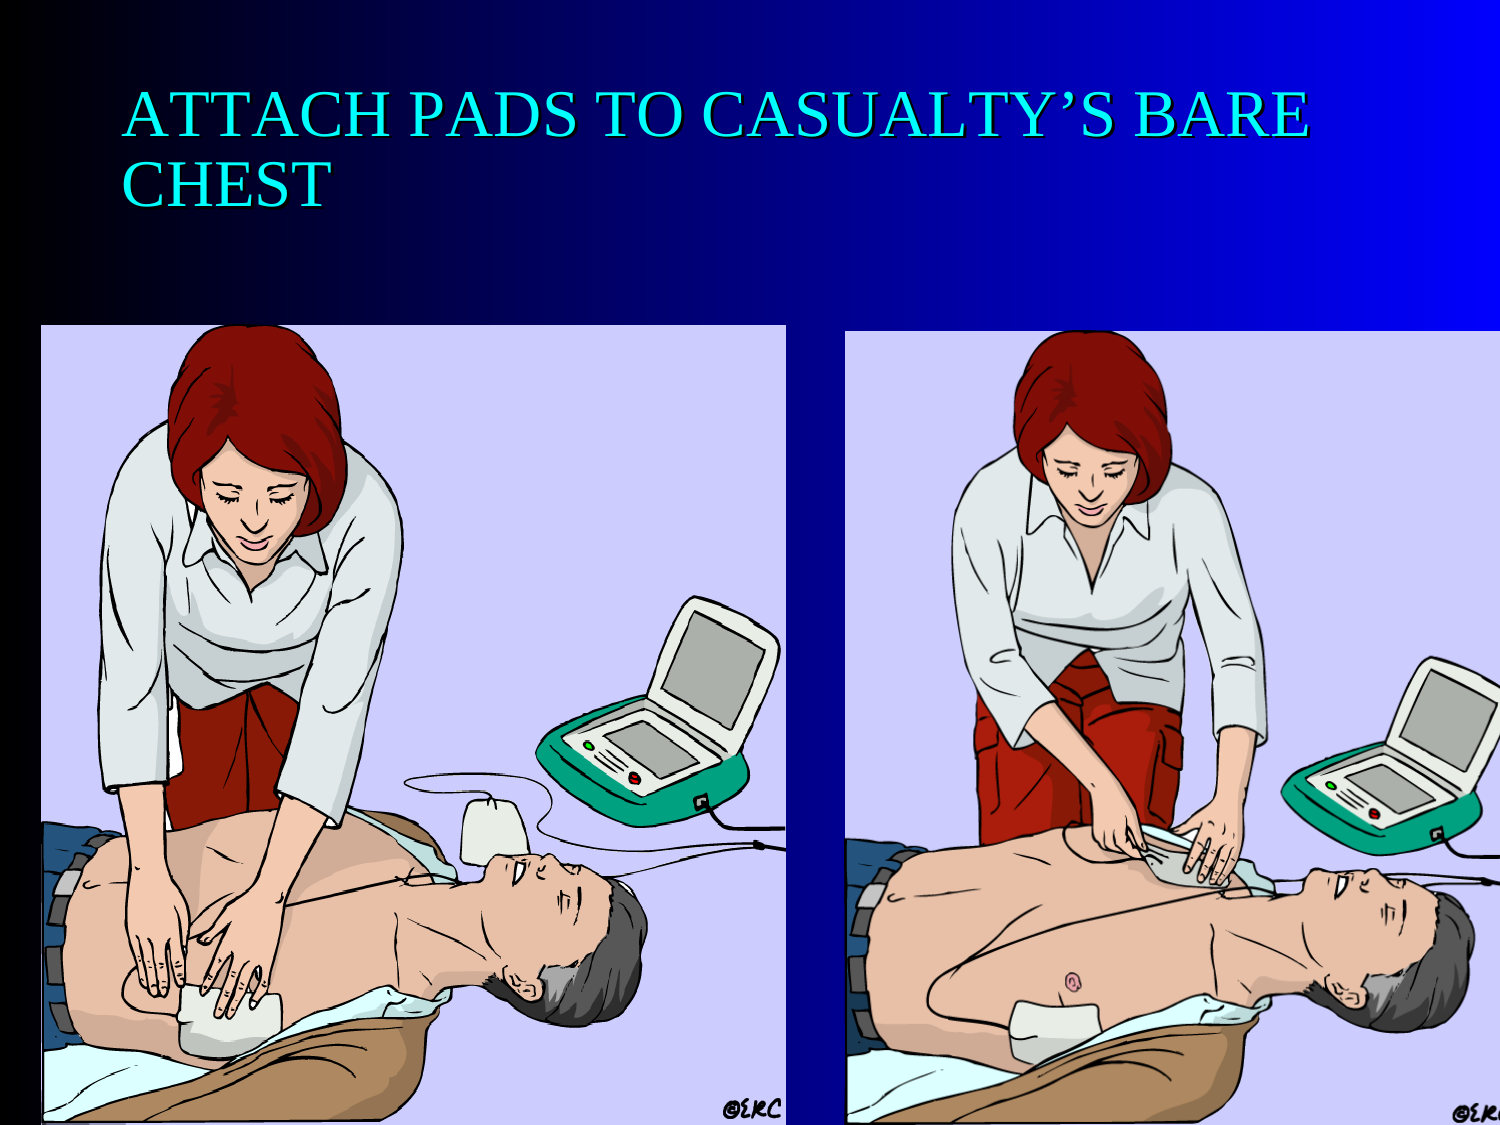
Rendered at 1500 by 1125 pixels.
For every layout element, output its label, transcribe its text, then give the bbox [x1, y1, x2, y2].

title ATTACH PADS TO CASUALTY’S BARE CHEST [121, 47, 1500, 253]
picture [41, 324, 786, 1125]
picture [844, 330, 1500, 1125]
